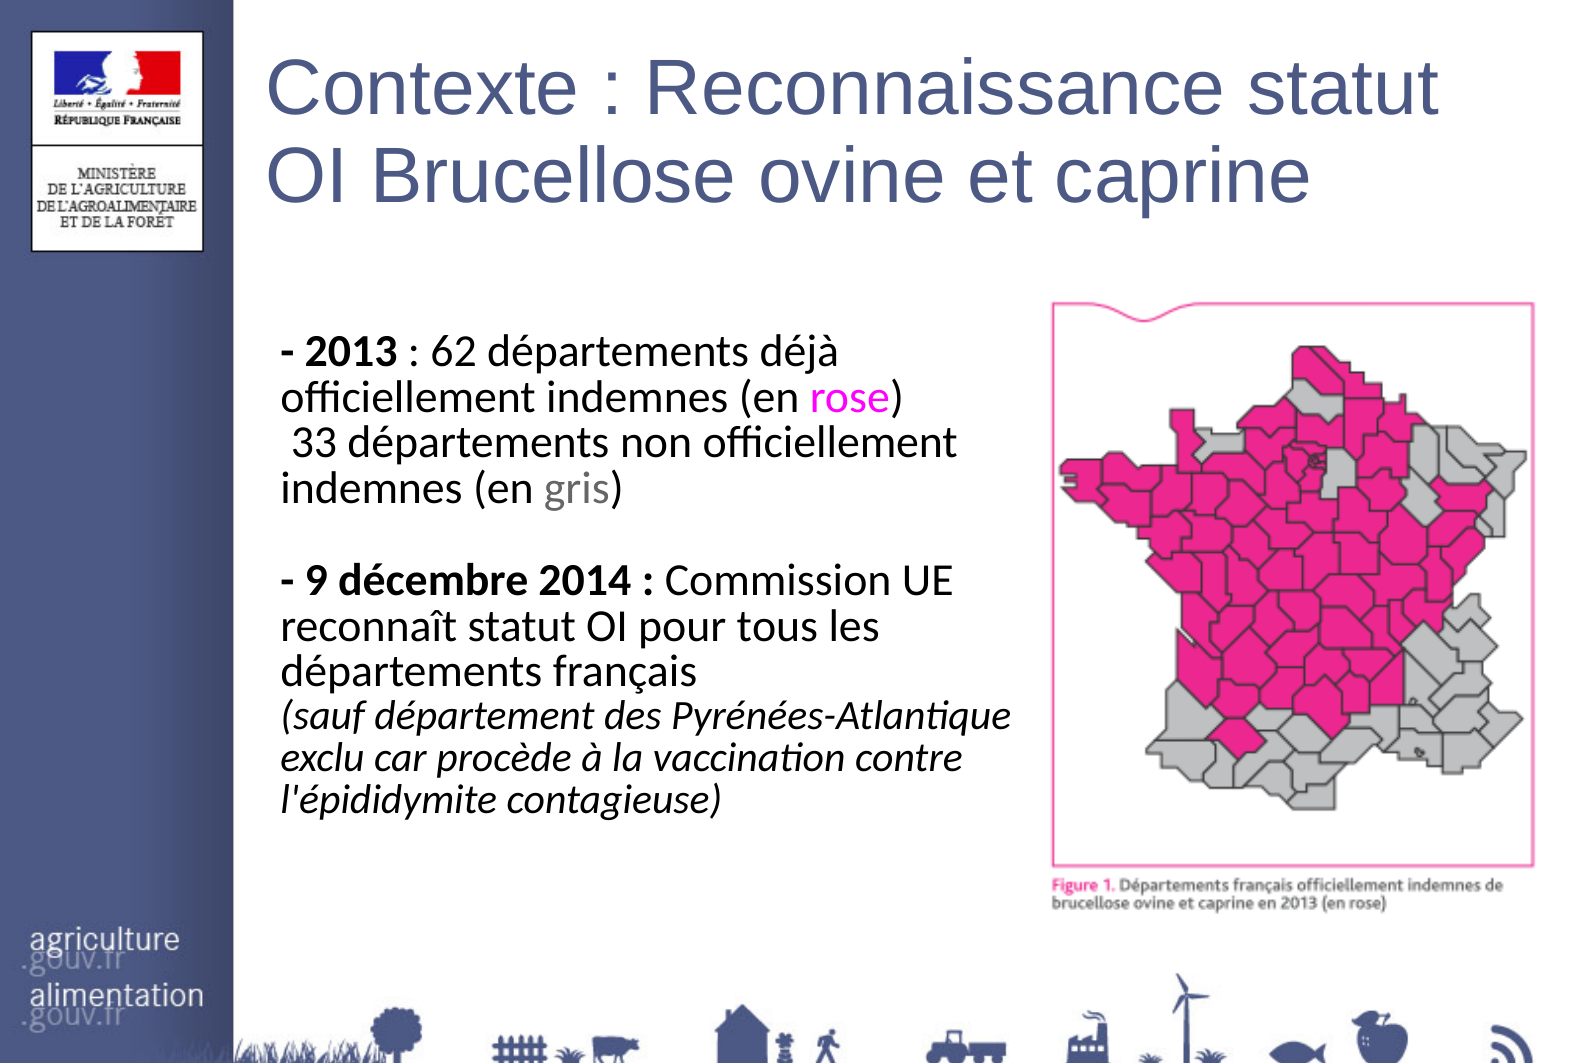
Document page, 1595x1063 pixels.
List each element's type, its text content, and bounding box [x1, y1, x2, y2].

picture [0, 0, 1595, 1063]
text_box - 2013 : 62 départements déjà officiellement indemnes (en rose) 33 départements non officiellement indemnes (en gris) - 9 décembre 2014 : Commission UE reconnaît statut OI pour tous les départements français (sauf département des Pyrénées-Atlantique exclu car procède à la vaccination contre l'épididymite contagieuse) [265, 324, 1034, 1004]
title Contexte : Reconnaissance statut OI Brucellose ovine et caprine [265, 0, 1536, 307]
